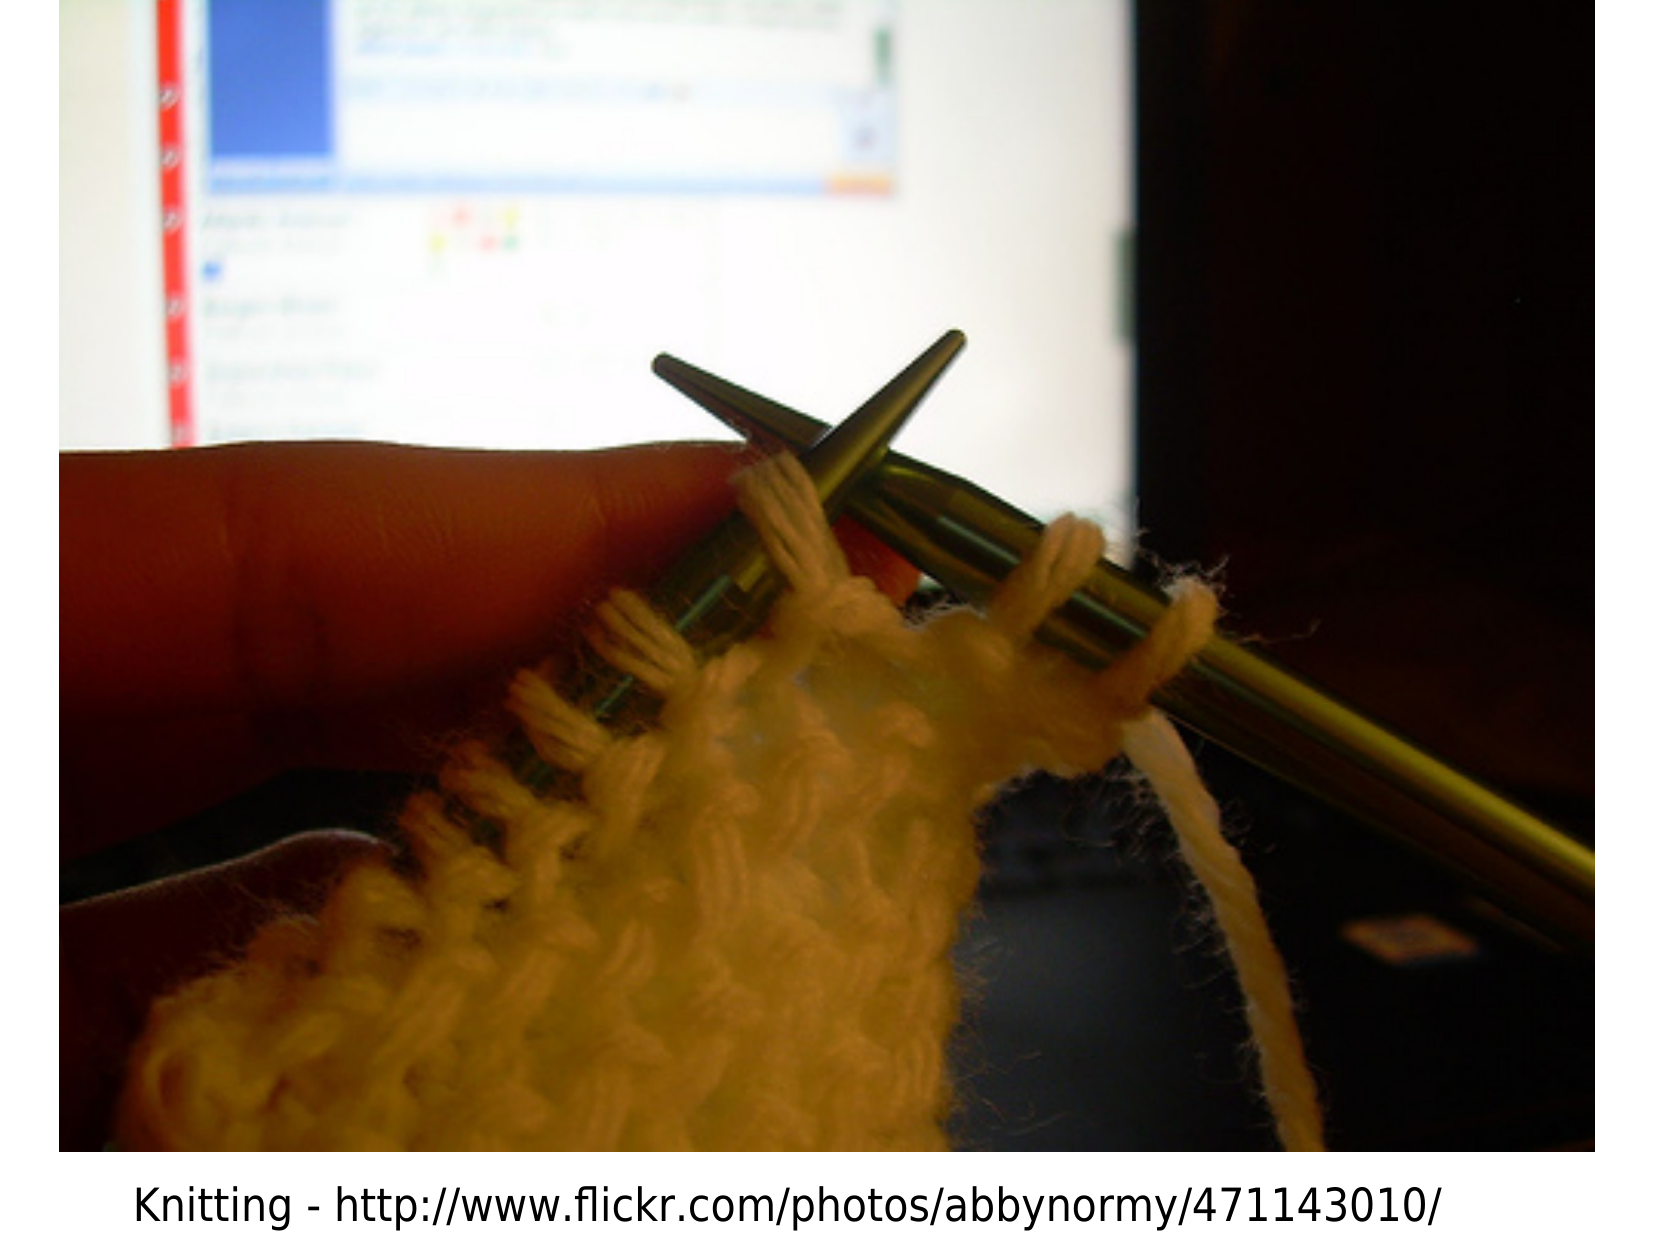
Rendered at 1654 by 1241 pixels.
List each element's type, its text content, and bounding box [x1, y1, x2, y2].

text_box Knitting - http://www.flickr.com/photos/abbynormy/471143010/ [118, 1172, 1603, 1241]
picture [59, 0, 1595, 1152]
